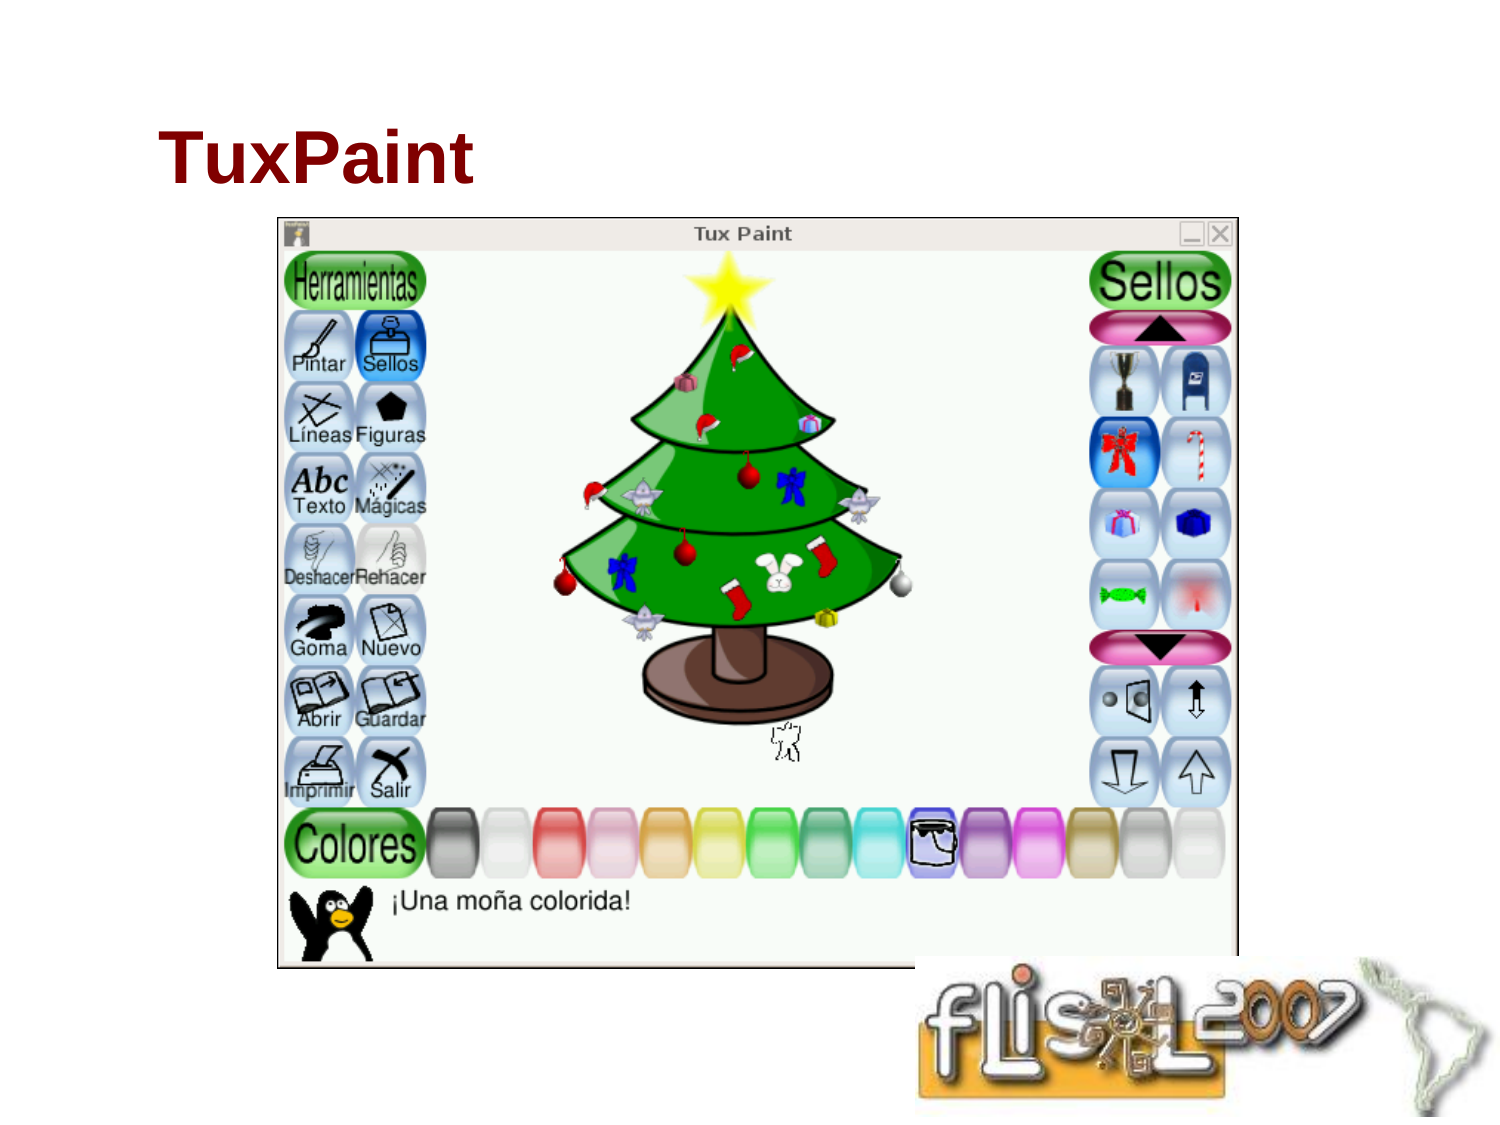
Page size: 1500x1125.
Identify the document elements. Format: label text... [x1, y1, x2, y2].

text_box TuxPaint [158, 118, 562, 201]
picture [277, 217, 1500, 1117]
